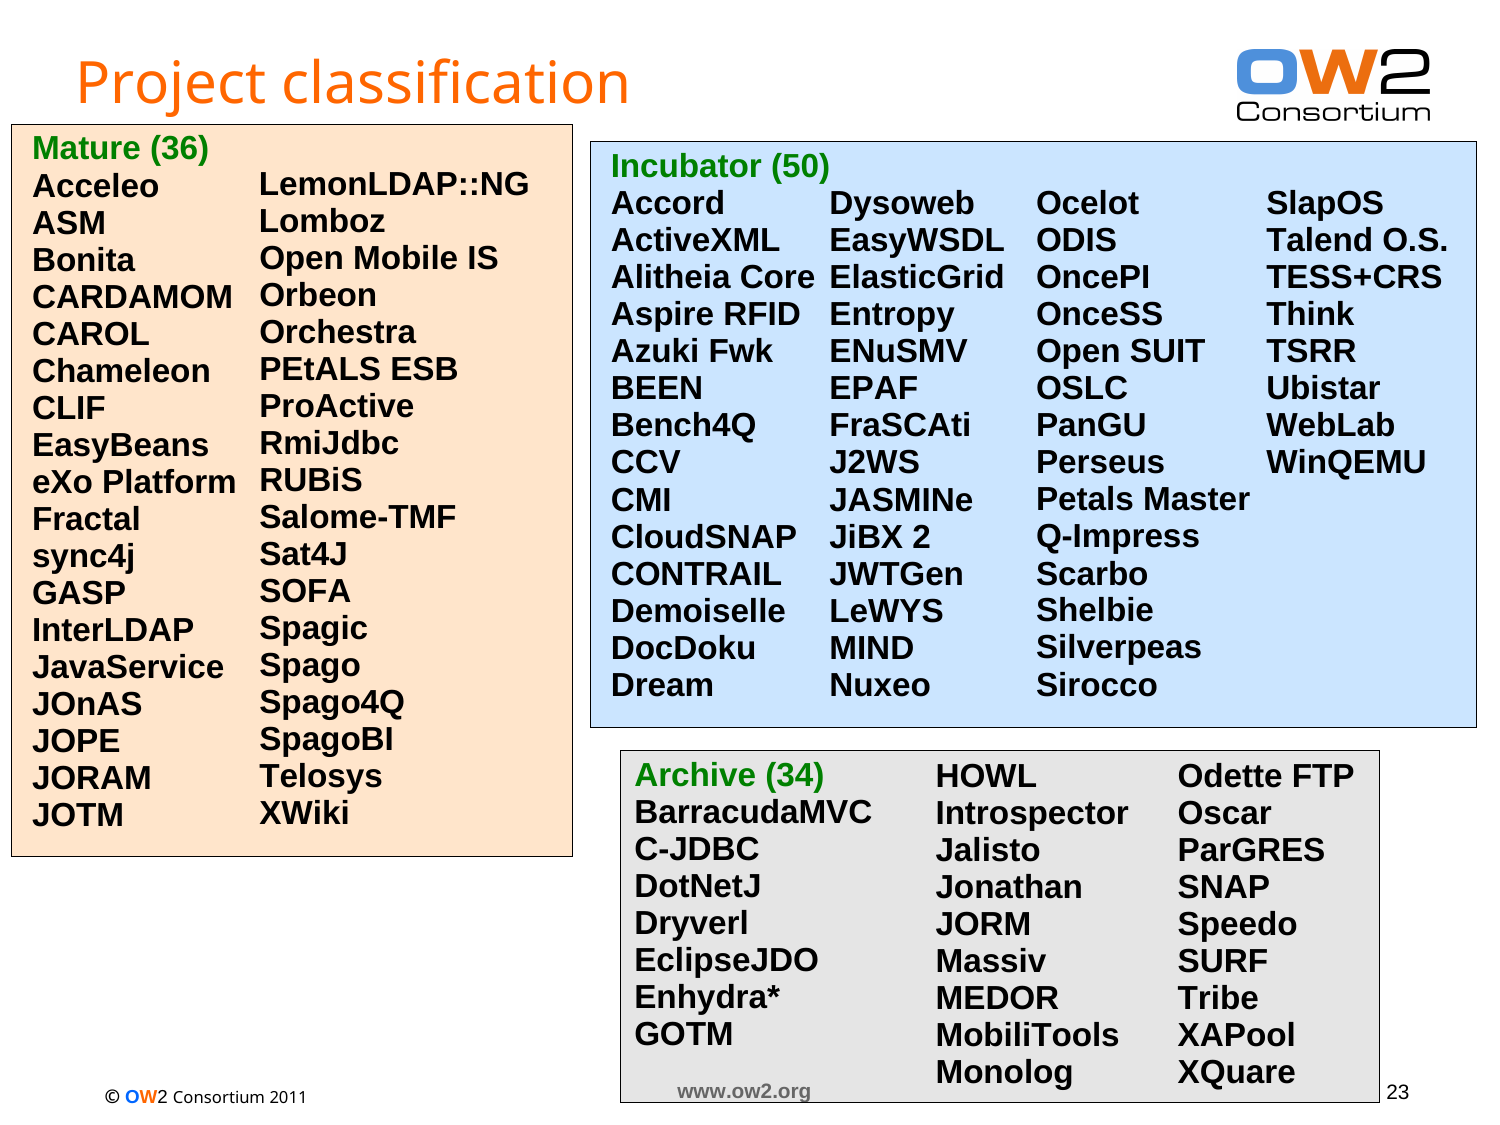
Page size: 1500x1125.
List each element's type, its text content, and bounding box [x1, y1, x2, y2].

list Dysoweb EasyWSDL ElasticGrid Entropy ENuSMV EPAF FraSCAti J2WS JASMINe JiBX 2 JWTGen LeWYS MIND Nuxeo [773, 147, 1034, 782]
list Incubator (50) Accord ActiveXML Alitheia Core Aspire RFID Azuki Fwk BEEN Bench4Q CCV CMI CloudSNAP CONTRAIL Demoiselle DocDoku Dream [555, 147, 773, 782]
list Odette FTP Oscar ParGRES SNAP Speedo SURF Tribe XAPool XQuare [1241, 720, 1483, 1125]
list Ocelot ODIS OncePI OnceSS Open SUIT OSLC PanGU Perseus Petals Master Q-Impress Scarbo Shelbie Silverpeas Sirocco [1034, 147, 1347, 782]
text_box [567, 782, 573, 857]
text_box [1347, 709, 1477, 720]
list Archive (34) BarracudaMVC C-JDBC DotNetJ Dryverl EclipseJDO Enhydra* GOTM [578, 756, 879, 1125]
text_box [11, 124, 573, 165]
title Project classification [75, 0, 1175, 147]
list HOWL Introspector Jalisto Jonathan JORM Massiv MEDOR MobiliTools Monolog [879, 720, 1241, 1125]
list LemonLDAP::NG Lomboz Open Mobile IS Orbeon Orchestra PEtALS ESB ProActive RmiJdbc RUBiS Salome-TMF Sat4J SOFA Spagic Spago Spago4Q SpagoBI Telosys XWiki [206, 165, 567, 908]
text_box [620, 750, 773, 756]
list SlapOS Talend O.S. TESS+CRS Think TSRR Ubistar WebLab WinQEMU [1210, 147, 1500, 709]
text_box [590, 141, 1477, 147]
list Mature (36) Acceleo ASM Bonita CARDAMOM CAROL Chameleon CLIF EasyBeans eXo Platform Fractal sync4j GASP InterLDAP JavaService JOnAS JOPE JORAM JOTM [0, 130, 485, 876]
